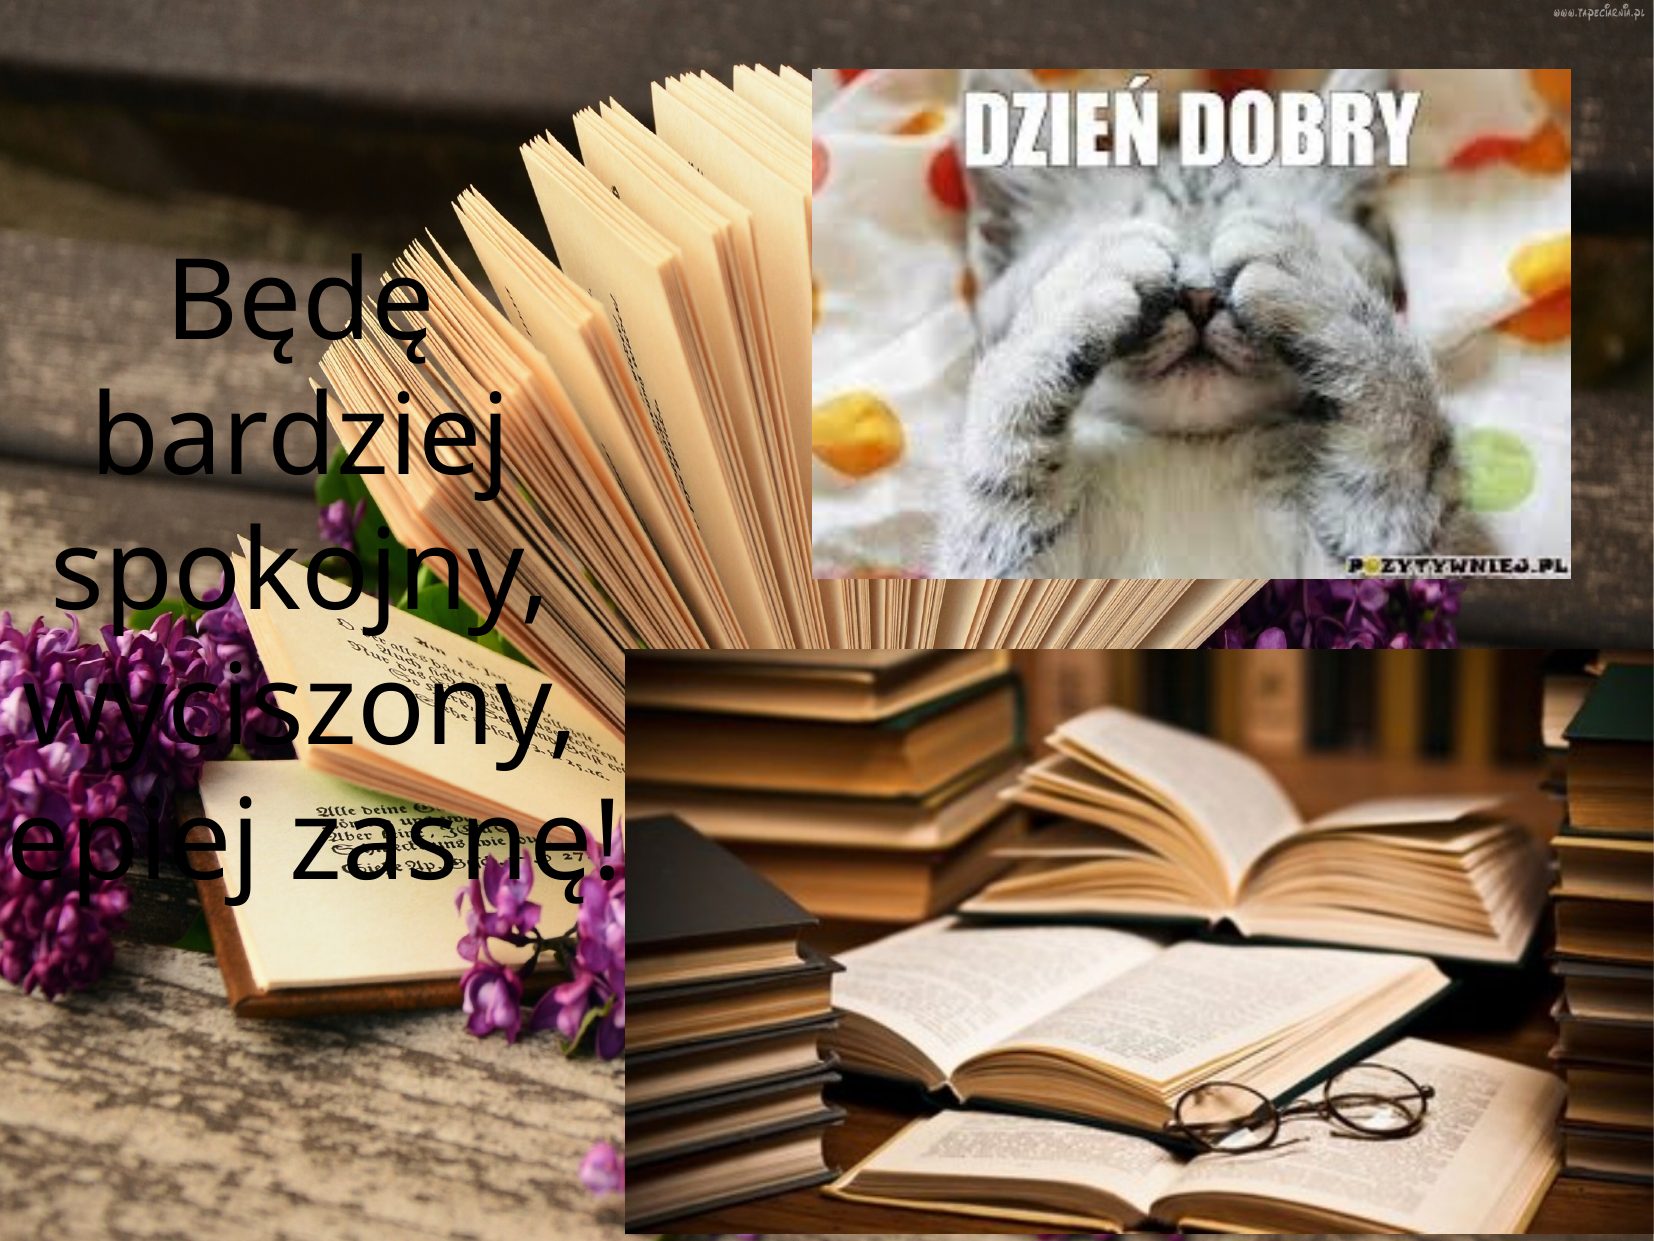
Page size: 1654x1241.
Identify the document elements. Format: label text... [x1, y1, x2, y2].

title Będę bardziej spokojny, wyciszony, lepiej zasnę! [0, 19, 632, 1111]
picture [812, 69, 1571, 579]
picture [625, 649, 1654, 1234]
